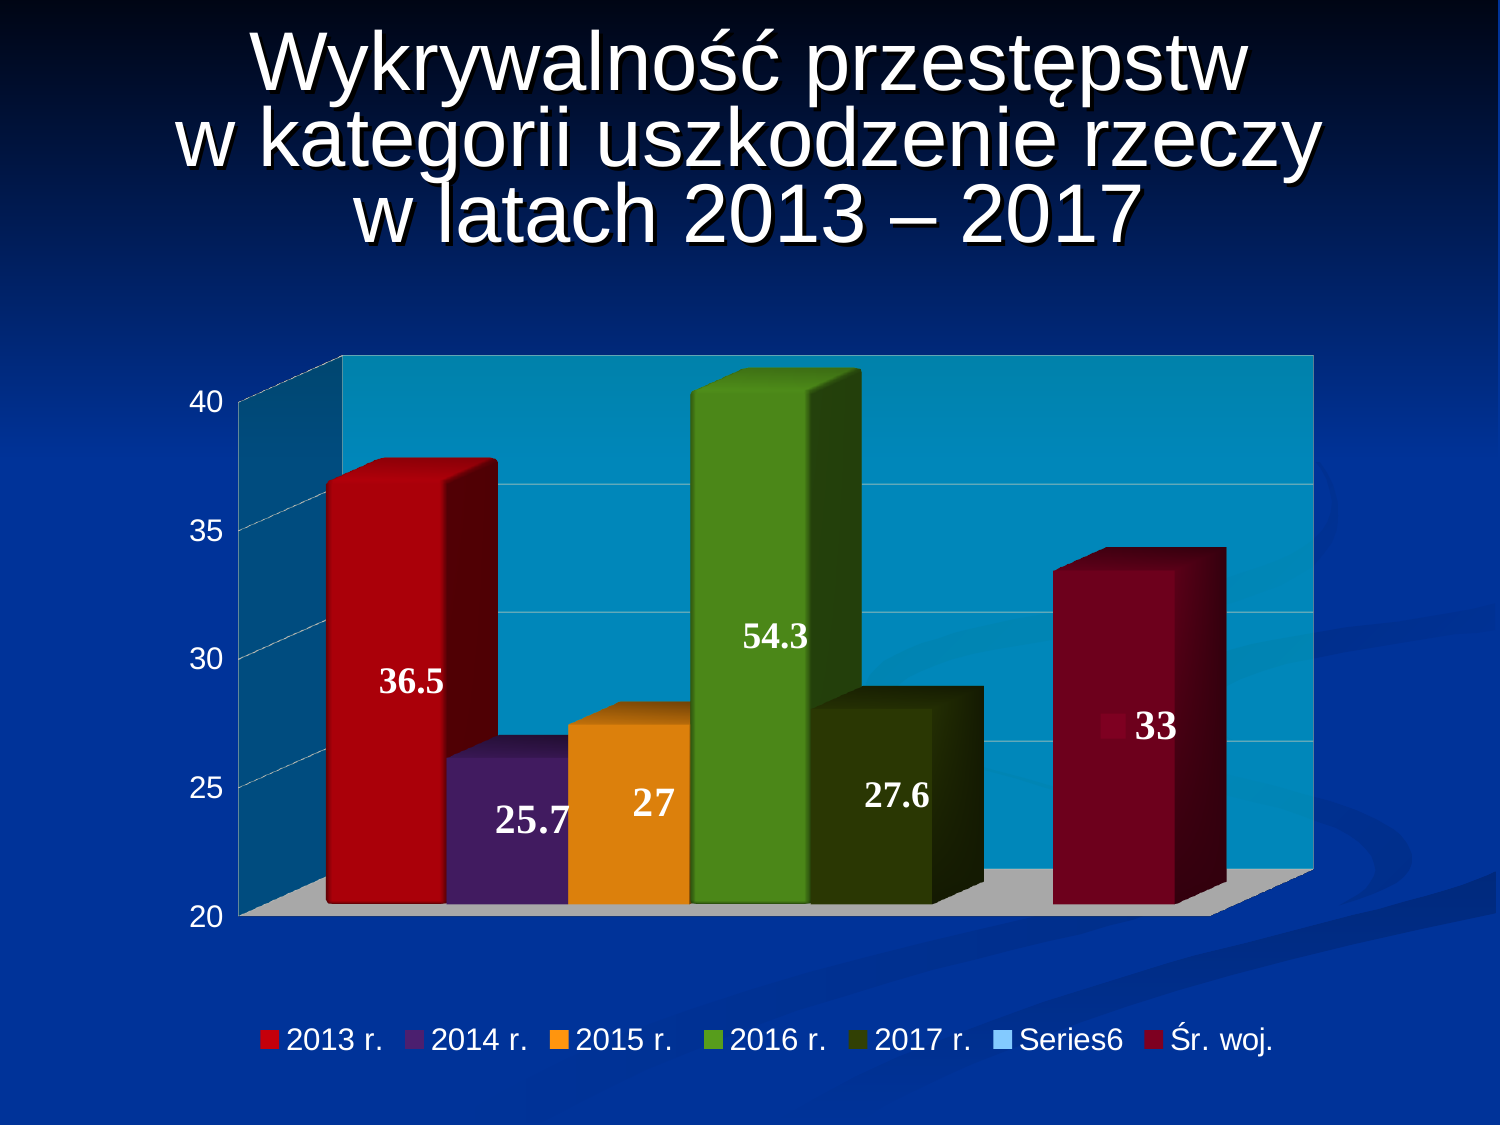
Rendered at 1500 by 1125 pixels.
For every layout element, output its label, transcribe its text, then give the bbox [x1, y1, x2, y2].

title Wykrywalność przestępstw w kategorii uszkodzenie rzeczy w latach 2013 – 2017 [75, 21, 1424, 367]
chart [153, 326, 1382, 1063]
